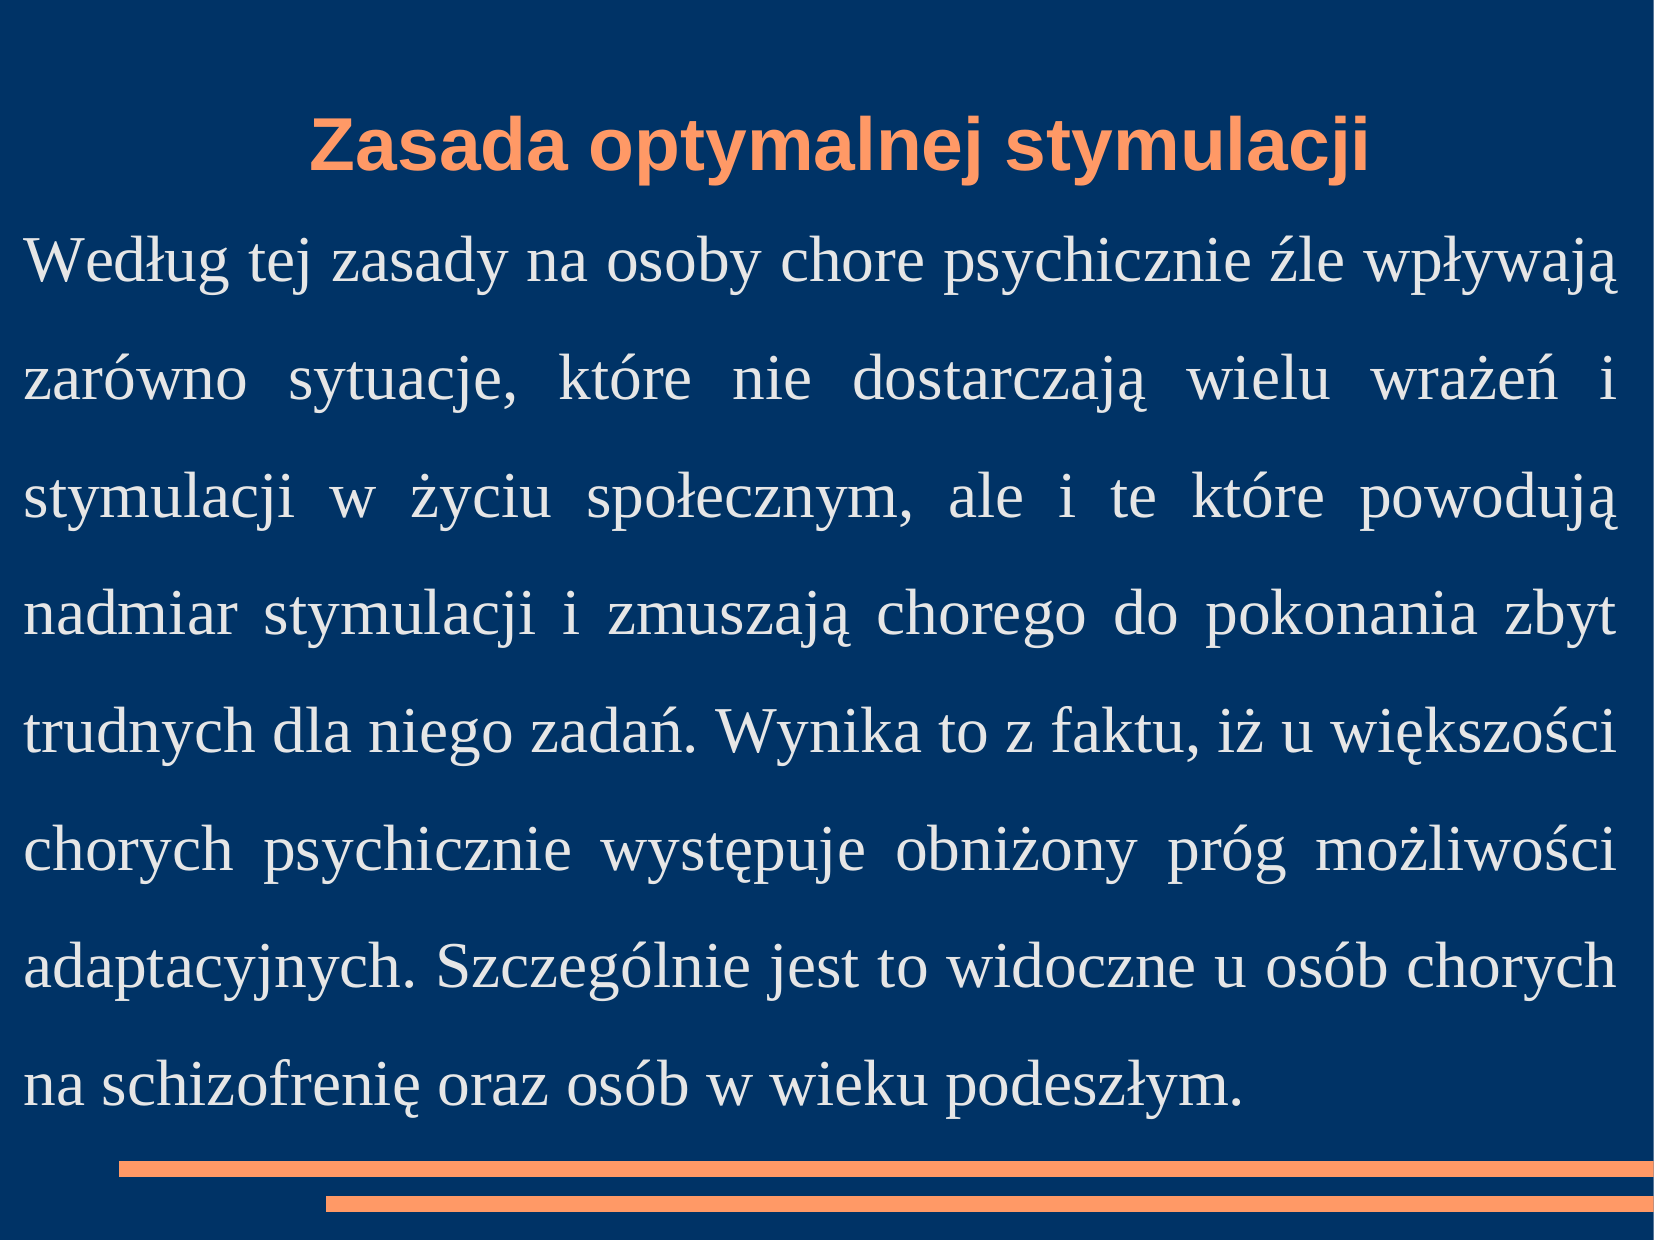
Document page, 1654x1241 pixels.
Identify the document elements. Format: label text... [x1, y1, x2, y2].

list Według tej zasady na osoby chore psychicznie źle wpływają zarówno sytuacje, które nie dostarczają wielu wrażeń i stymulacji w życiu społecznym, ale i te które powodują nadmiar stymulacji i zmuszają chorego do pokonania zbyt trudnych dla niego zadań. Wynika to z faktu, iż u większości chorych psychicznie występuje obniżony próg możliwości adaptacyjnych. Szczególnie jest to widoczne u osób chorych na schizofrenię oraz osób w wieku podeszłym. [23, 177, 1619, 1228]
title Zasada optymalnej stymulacji [170, 5, 1512, 177]
